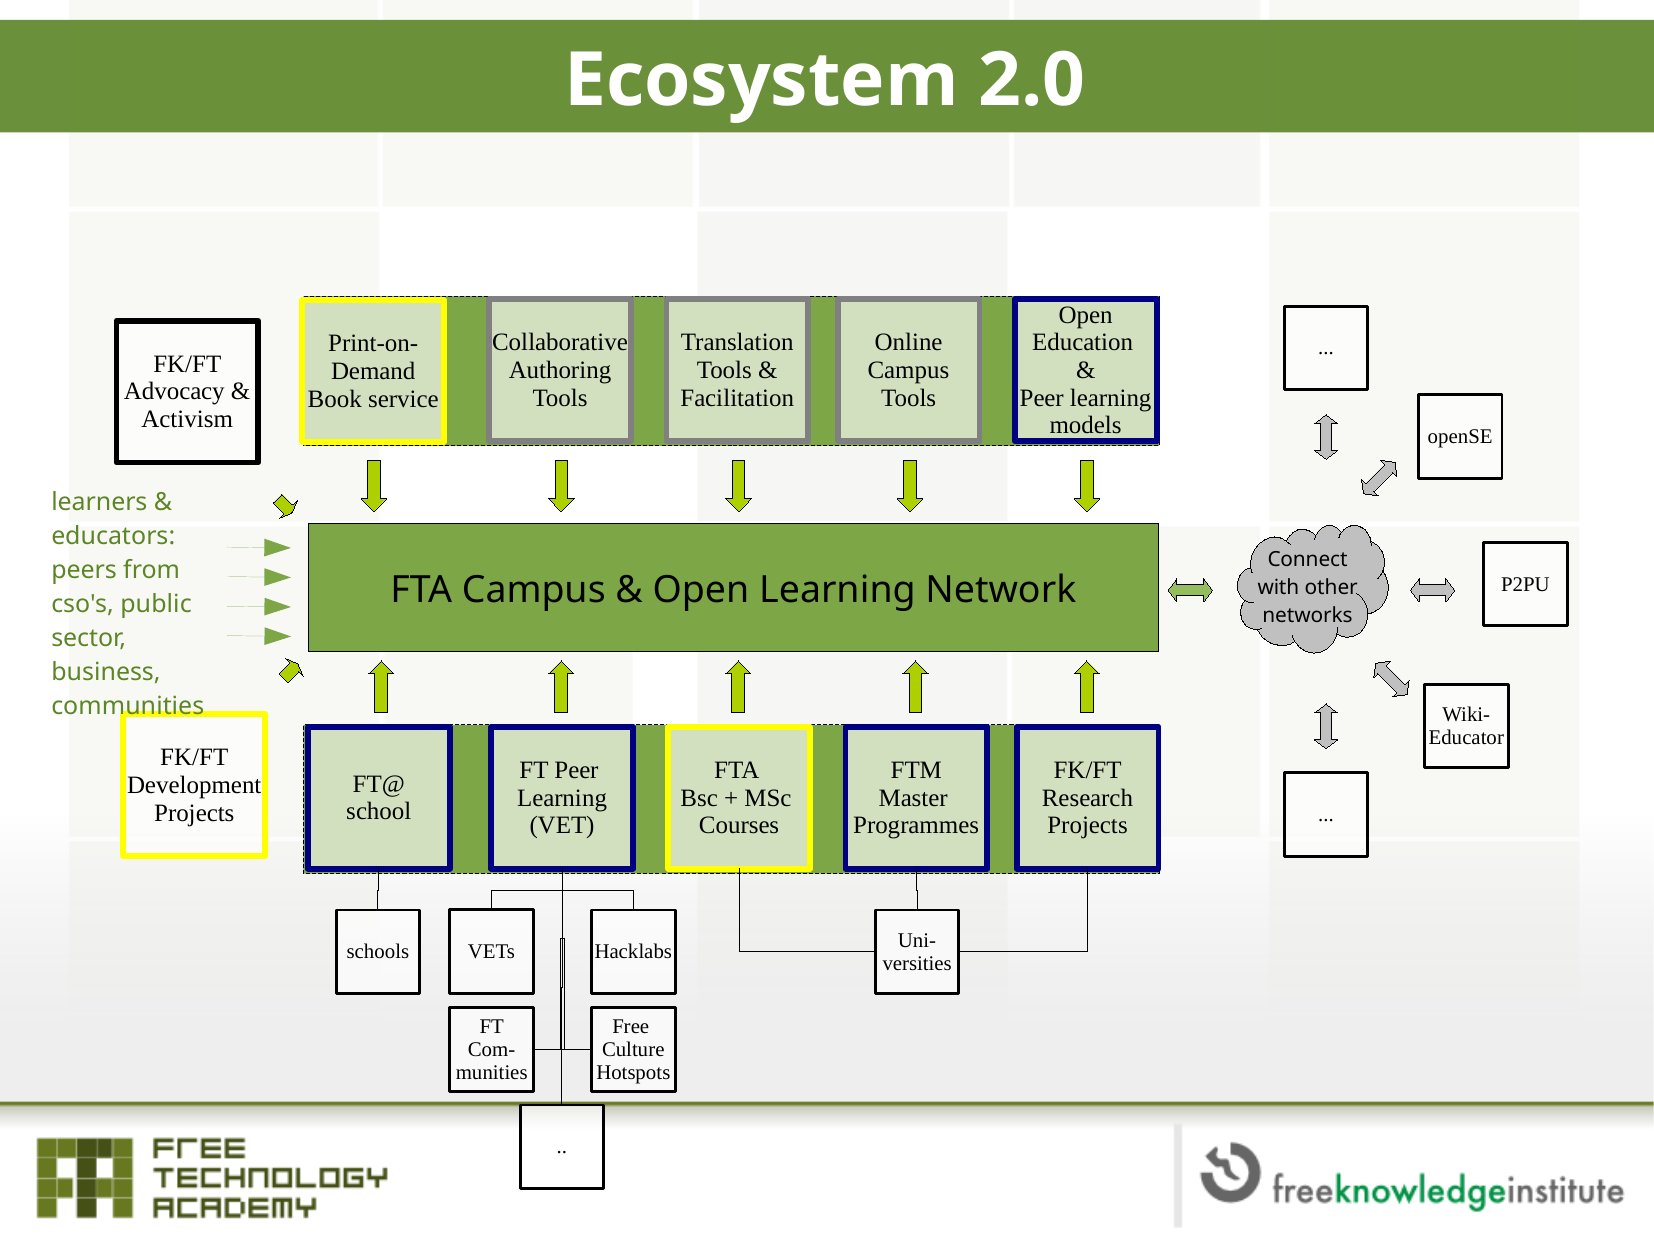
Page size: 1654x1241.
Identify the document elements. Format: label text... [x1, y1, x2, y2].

text_box Collaborative Authoring Tools [489, 299, 632, 442]
text_box .. [520, 1104, 604, 1189]
text_box VETs [449, 909, 534, 994]
text_box FTA Campus & Open Learning Network [308, 523, 1159, 652]
text_box [279, 658, 304, 683]
text_box ... [1284, 772, 1368, 857]
text_box [1410, 578, 1455, 602]
text_box Free Culture Hotspots [591, 1007, 676, 1092]
text_box Print-on- Demand Book service [302, 300, 445, 442]
text_box [1314, 414, 1338, 460]
text_box Hacklabs [591, 909, 676, 994]
text_box [303, 724, 1160, 874]
text_box [548, 660, 574, 713]
text_box [902, 660, 929, 713]
text_box [303, 296, 1160, 446]
text_box Uni- versities [875, 909, 959, 994]
text_box FK/FT Development Projects [123, 714, 266, 856]
text_box [1373, 661, 1410, 697]
text_box schools [336, 909, 420, 994]
text_box [273, 494, 298, 519]
text_box [1314, 703, 1338, 749]
text_box Open Education & Peer learning models [1014, 299, 1157, 442]
text_box P2PU [1483, 542, 1568, 626]
text_box Wiki- Educator [1424, 684, 1509, 768]
text_box openSE [1418, 394, 1503, 479]
text_box [725, 460, 752, 512]
text_box FK/FT Advocacy & Activism [116, 320, 259, 463]
text_box [1074, 460, 1100, 512]
text_box [1074, 660, 1100, 713]
text_box [897, 460, 923, 512]
text_box FTM Master Programmes [845, 726, 988, 869]
text_box [368, 660, 394, 713]
text_box [1168, 578, 1213, 602]
text_box Online Campus Tools [837, 299, 980, 442]
text_box FT@ school [308, 726, 450, 869]
text_box learners & educators: peers from cso's, public sector, business, communities [36, 476, 228, 697]
text_box FTA Bsc + MSc Courses [668, 726, 811, 869]
text_box FT Peer Learning (VET) [491, 726, 633, 869]
text_box Translation Tools & Facilitation [666, 299, 809, 442]
text_box FK/FT Research Projects [1016, 726, 1159, 869]
text_box [1361, 460, 1397, 496]
text_box [725, 660, 751, 713]
text_box [361, 460, 387, 512]
picture [0, 0, 1654, 19]
picture [0, 133, 1654, 1241]
text_box ... [1284, 306, 1368, 390]
text_box FT Com- munities [449, 1007, 534, 1092]
title Ecosystem 2.0 [37, 32, 1613, 120]
text_box [548, 460, 575, 512]
text_box Connect with other networks [1237, 525, 1389, 654]
